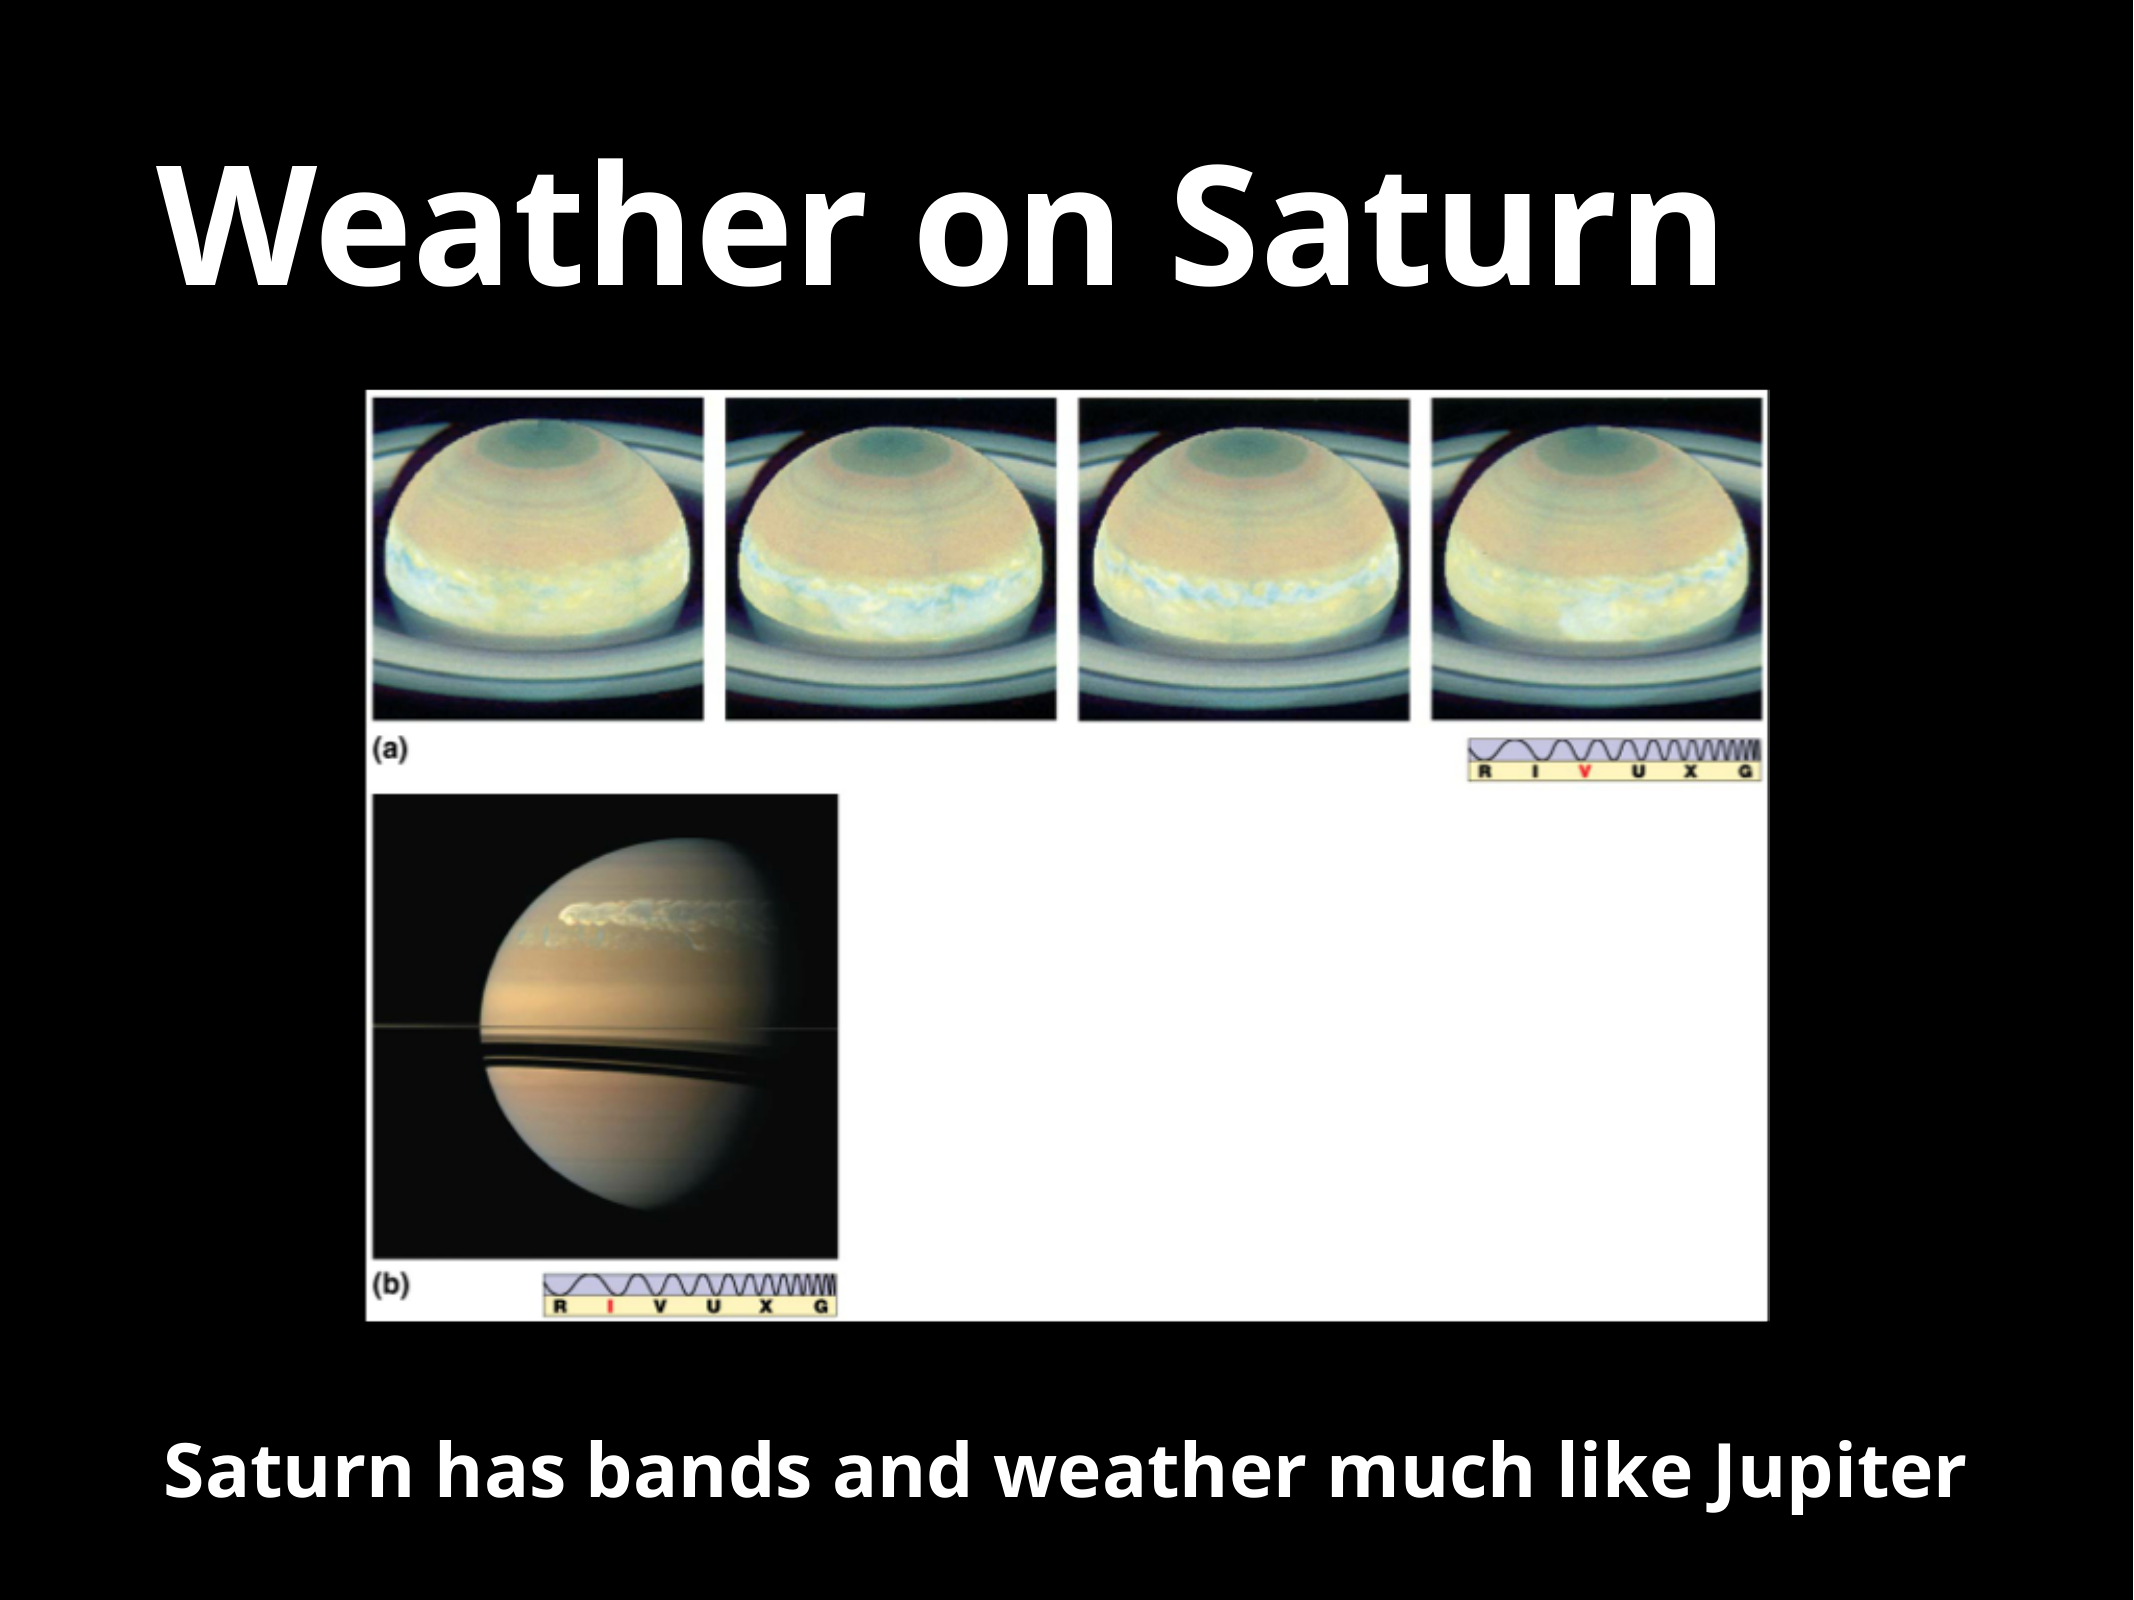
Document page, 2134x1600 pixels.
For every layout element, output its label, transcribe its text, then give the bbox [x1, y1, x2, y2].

text_box Saturn has bands and weather much like Jupiter [155, 1413, 1978, 1521]
picture [363, 388, 1770, 1324]
title Weather on Saturn [156, 41, 1978, 396]
